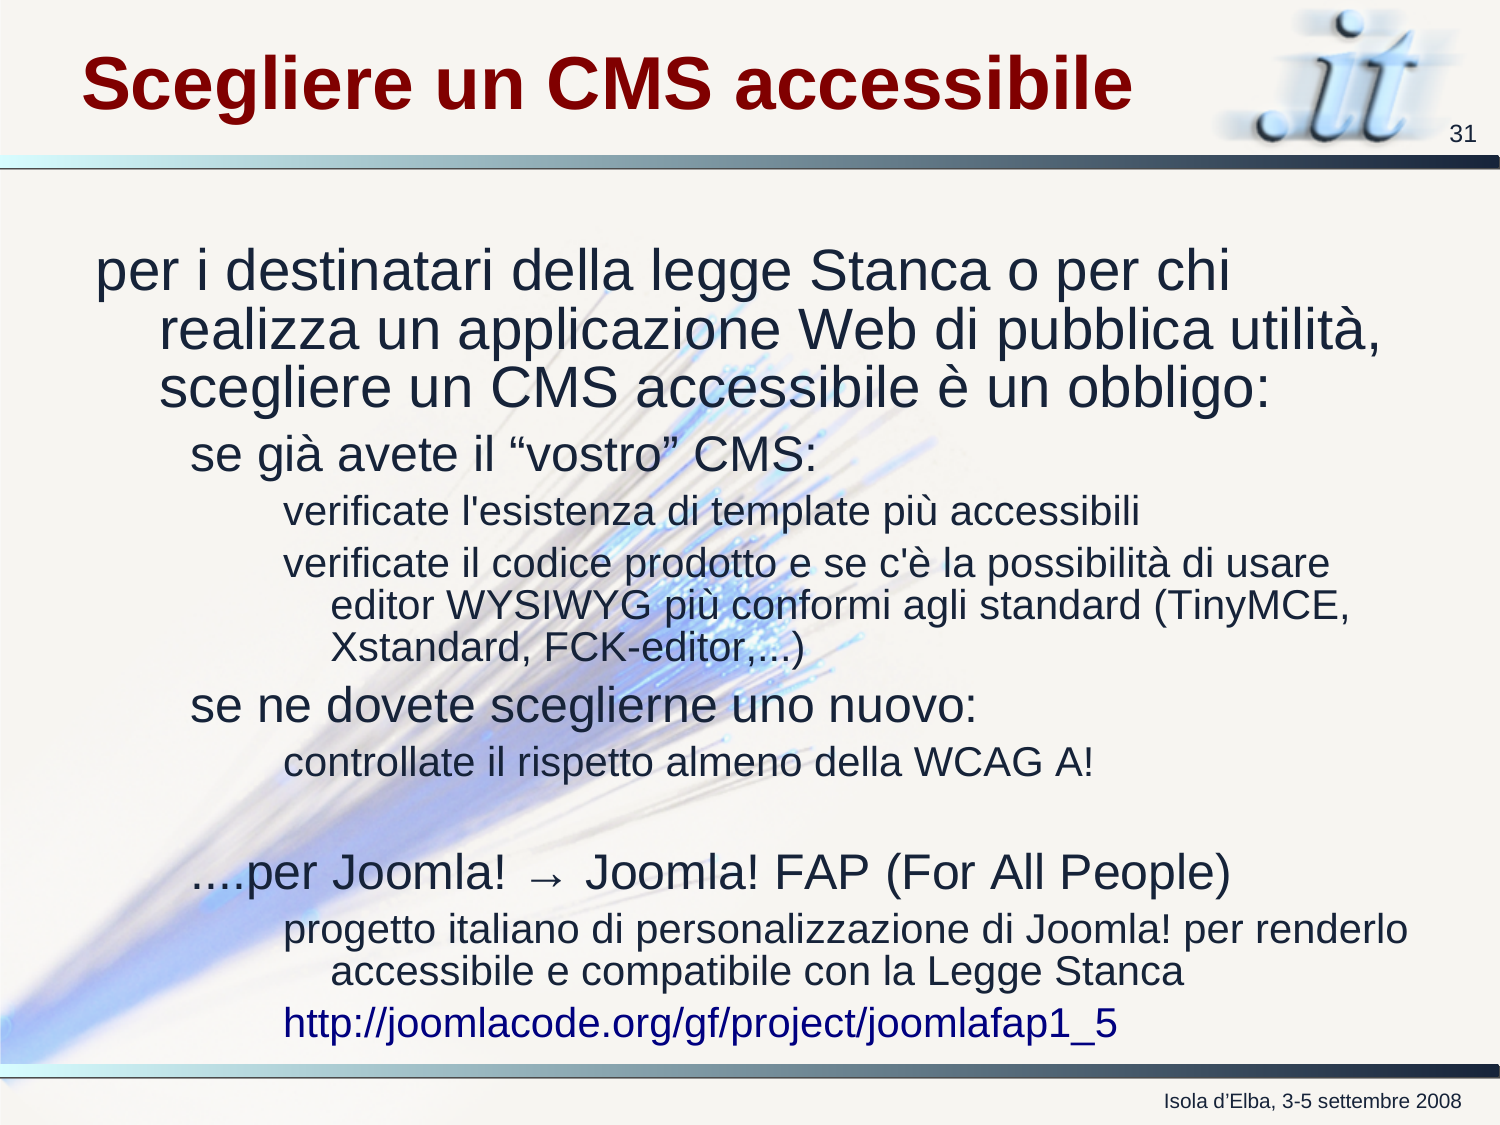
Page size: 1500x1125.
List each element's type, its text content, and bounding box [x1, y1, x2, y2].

list per i destinatari della legge Stanca o per chi realizza un applicazione Web di pubblica utilità, scegliere un CMS accessibile è un obbligo: se già avete il “vostro” CMS: verificate l'esistenza di template più accessibili verificate il codice prodotto e se c'è la possibilità di usare editor WYSIWYG più conformi agli standard (TinyMCE, Xstandard, FCK-editor,...) se ne dovete sceglierne uno nuovo: controllate il rispetto almeno della WCAG A! ....per Joomla! → Joomla! FAP (For All People) progetto italiano di personalizzazione di Joomla! per renderlo accessibile e compatibile con la Legge Stanca http://joomlacode.org/gf/project/joomlafap1_5 [81, 236, 1425, 1093]
picture [0, 1079, 1500, 1125]
picture [0, 0, 1500, 157]
picture [0, 170, 1500, 1066]
picture [1250, 1098, 1256, 1107]
title Scegliere un CMS accessibile [81, 25, 1198, 148]
picture [1383, 1098, 1389, 1107]
